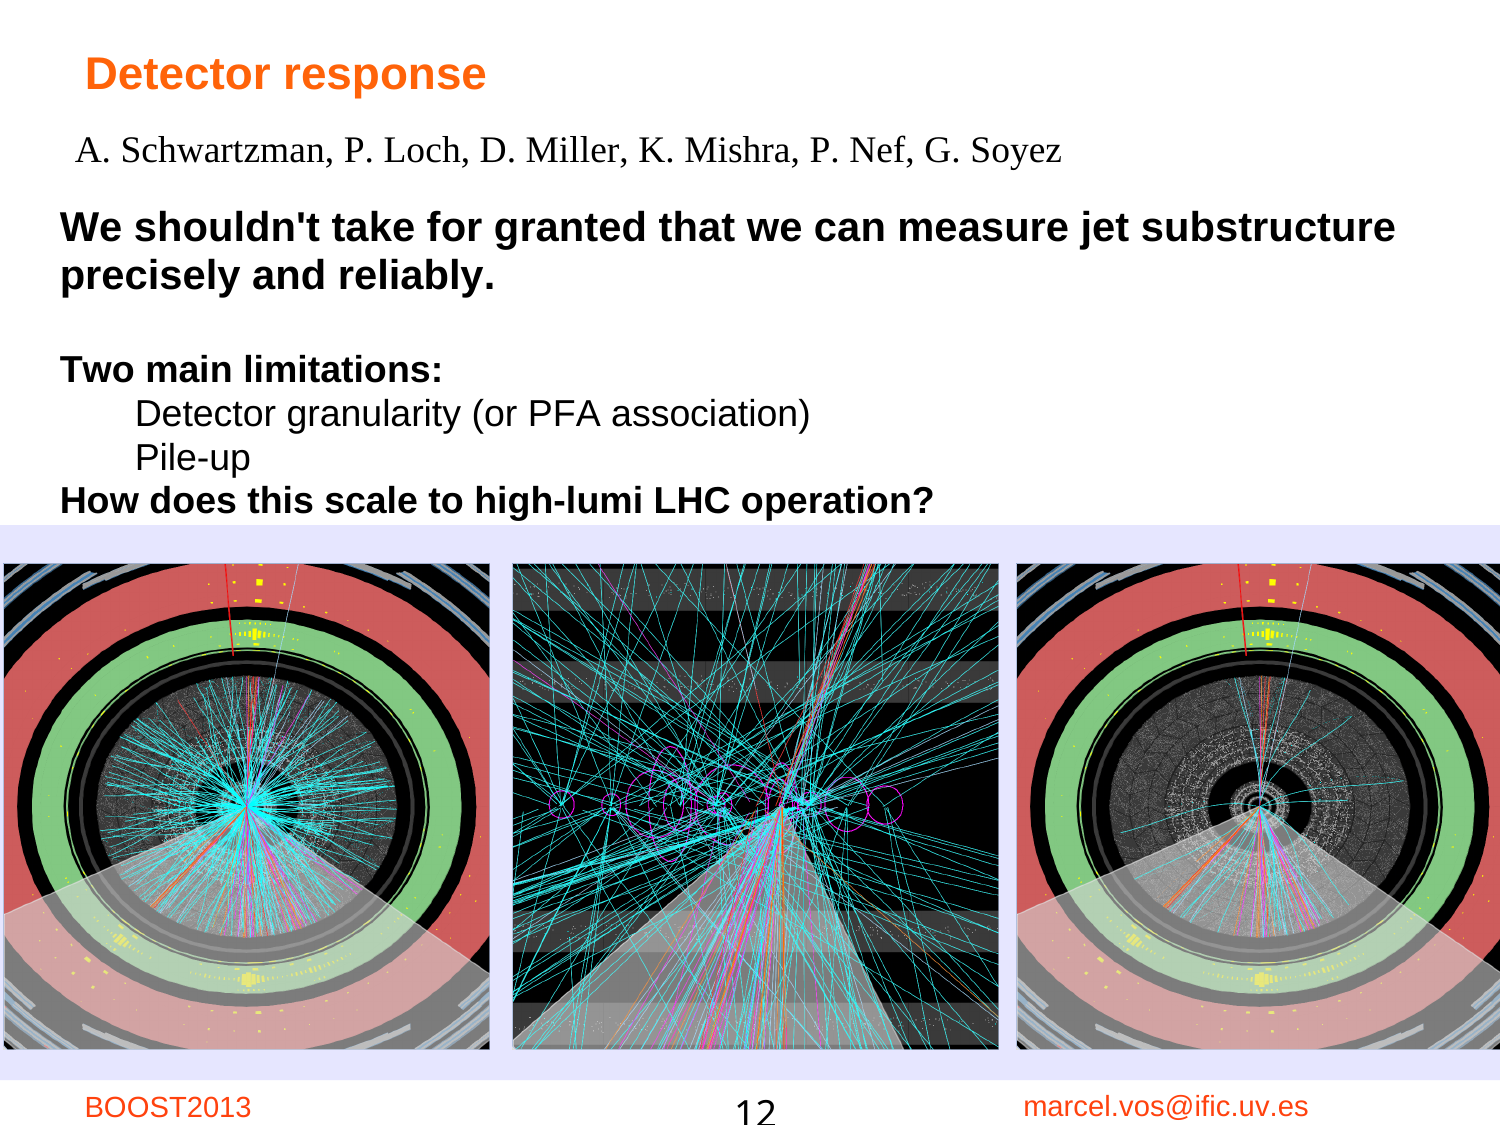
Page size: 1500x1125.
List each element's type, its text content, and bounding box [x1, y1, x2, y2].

title Detector response [85, 26, 1259, 120]
text_box We shouldn't take for granted that we can measure jet substructure precisely and reliably. Two main limitations: Detector granularity (or PFA association) Pile-up How does this scale to high-lumi LHC operation? [45, 195, 1486, 530]
picture [512, 563, 999, 1051]
text_box [0, 525, 1500, 1081]
picture [3, 563, 490, 1051]
picture [1016, 563, 1500, 1051]
text_box A. Schwartzman, P. Loch, D. Miller, K. Mishra, P. Nef, G. Soyez [60, 120, 1396, 179]
